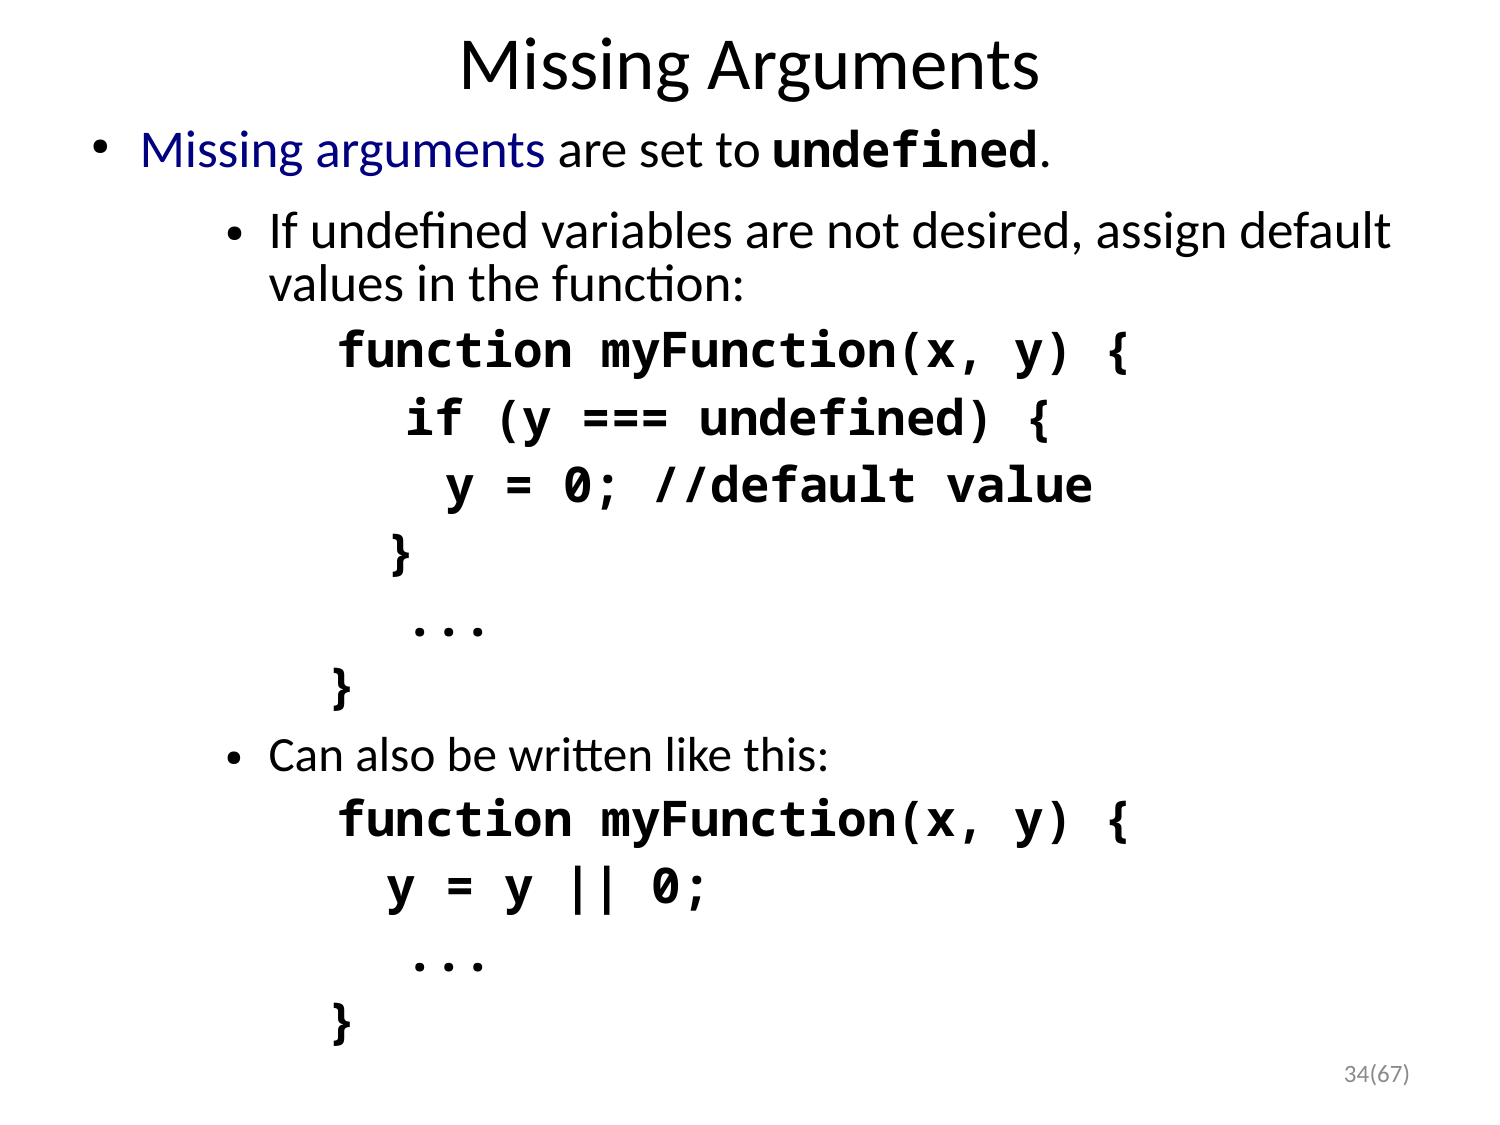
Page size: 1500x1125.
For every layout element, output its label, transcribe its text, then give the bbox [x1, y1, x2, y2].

title Missing Arguments [75, 27, 1425, 114]
list Missing arguments are set to undefined. If undefined variables are not desired, assign default values in the function: function myFunction(x, y) { if (y === undefined) { y = 0; //default value } ... } Can also be written like this: function myFunction(x, y) { y = y || 0; ... } [75, 114, 1456, 1066]
